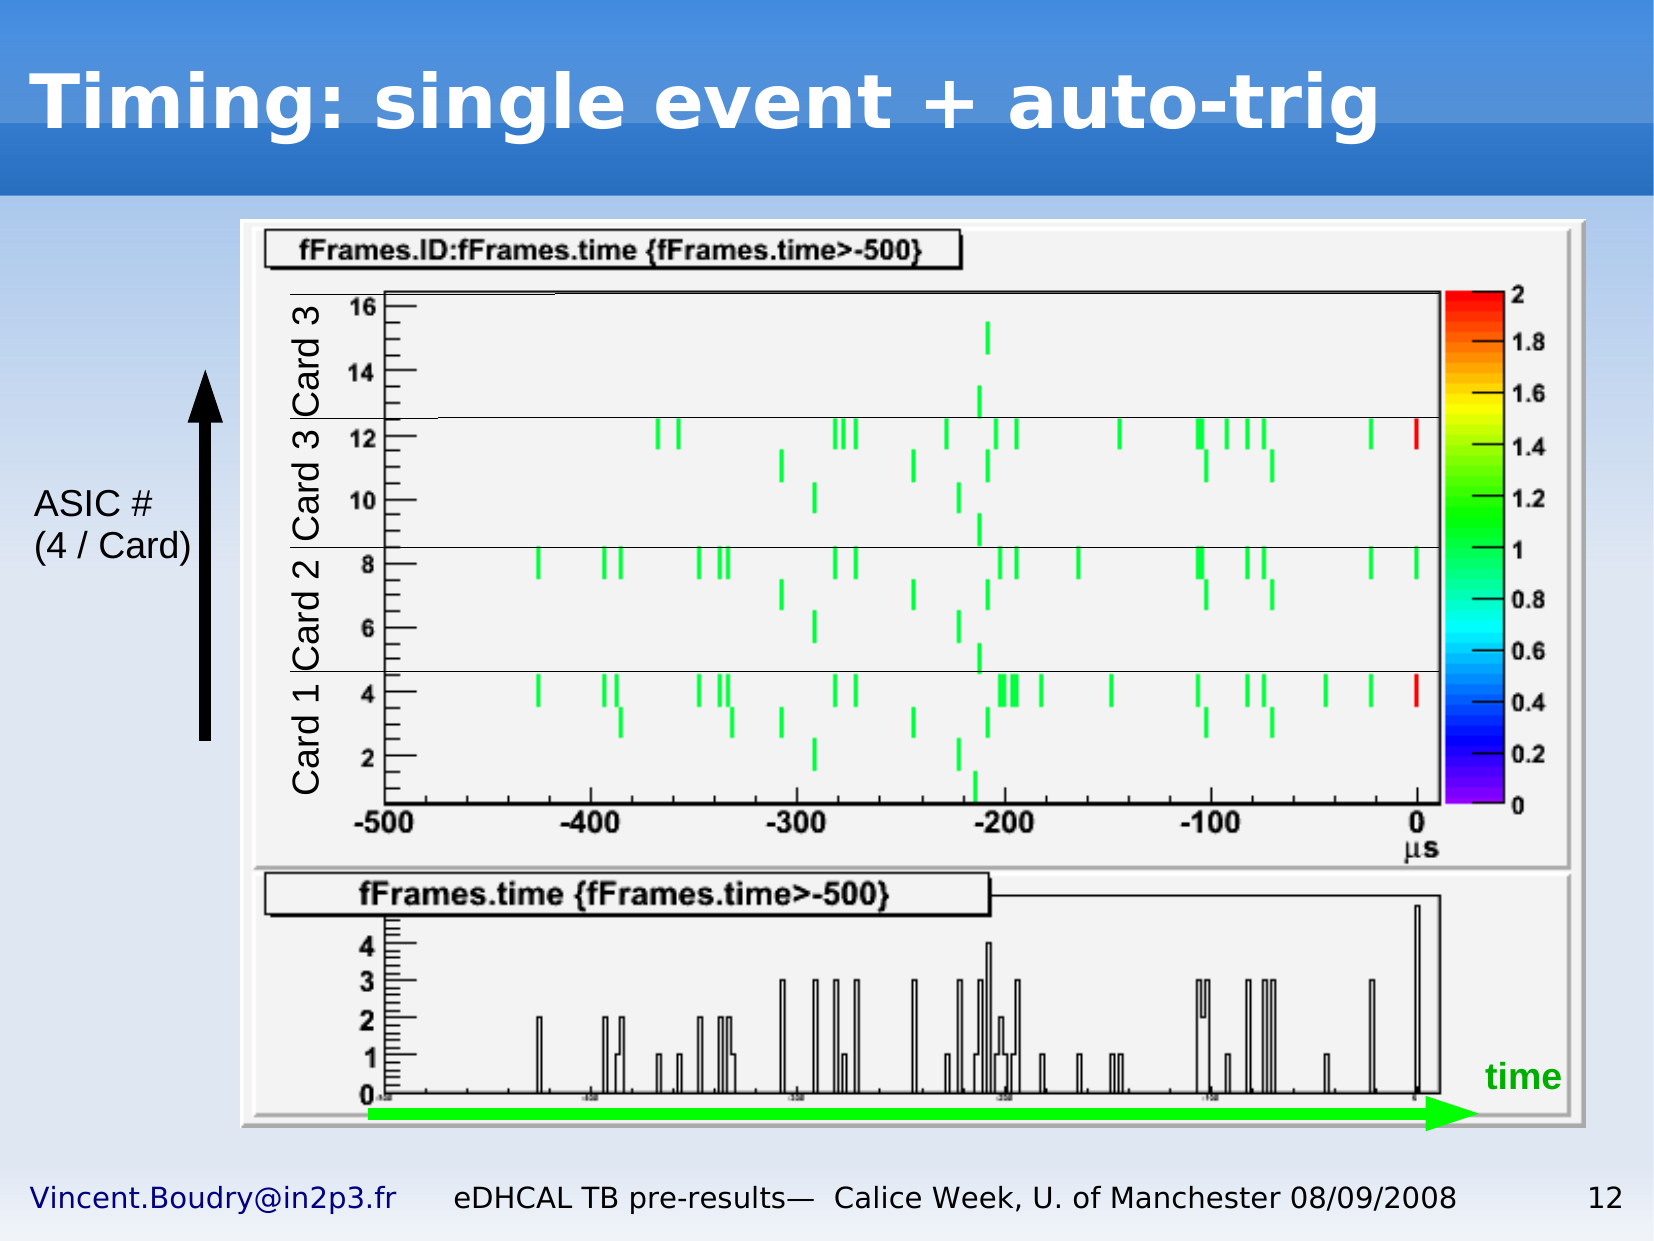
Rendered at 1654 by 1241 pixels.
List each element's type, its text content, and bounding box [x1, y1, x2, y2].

text_box Card 1 [277, 687, 335, 811]
text_box Card 2 [277, 558, 335, 687]
text_box Card 3 [277, 290, 335, 434]
text_box ASIC # (4 / Card) [19, 475, 207, 574]
picture [0, 0, 1654, 1241]
text_box Card 3 [277, 434, 335, 558]
title Timing: single event + auto-trig [29, 0, 1654, 208]
text_box time [1470, 1048, 1578, 1105]
